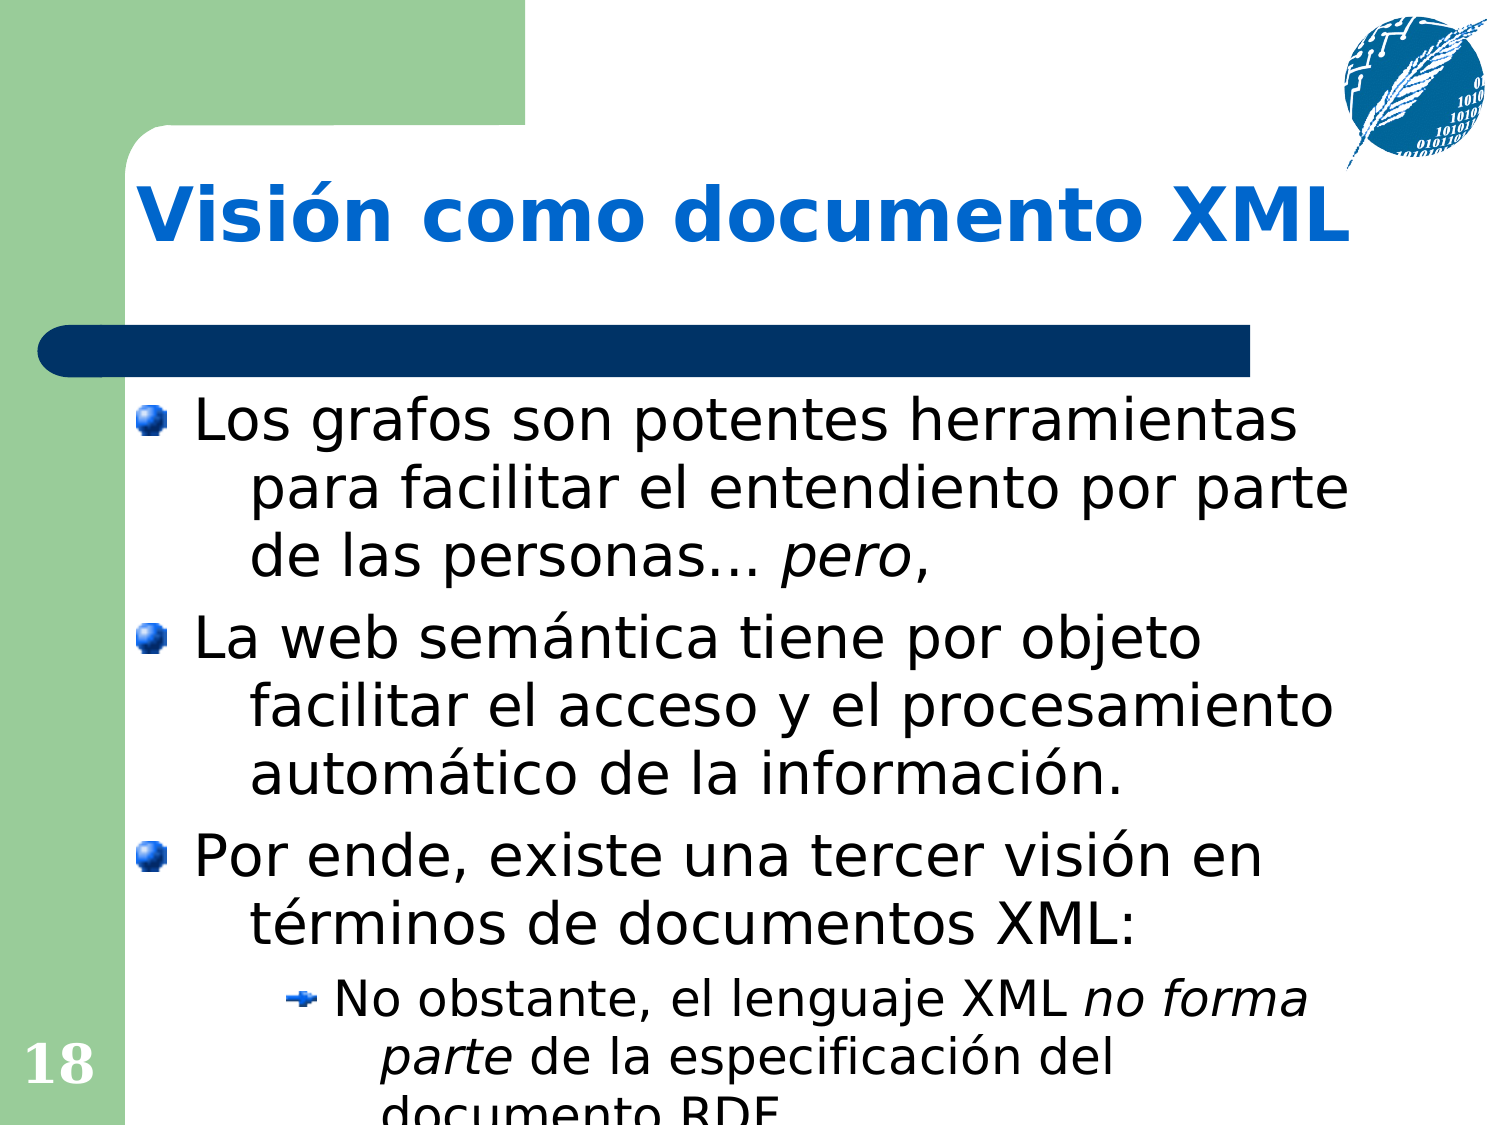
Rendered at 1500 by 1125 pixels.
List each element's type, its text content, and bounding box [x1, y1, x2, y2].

title Visión como documento XML [136, 135, 1413, 302]
picture [1436, 127, 1450, 136]
picture [1341, 15, 1487, 172]
picture [1433, 139, 1440, 147]
list Los grafos son potentes herramientas para facilitar el entendiento por parte de las personas... pero, La web semántica tiene por objeto facilitar el acceso y el procesamiento automático de la información. Por ende, existe una tercer visión en términos de documentos XML: No obstante, el lenguaje XML no forma parte de la especificación del documento RDF. [136, 386, 1399, 1097]
picture [1416, 140, 1425, 149]
picture [1427, 138, 1431, 148]
